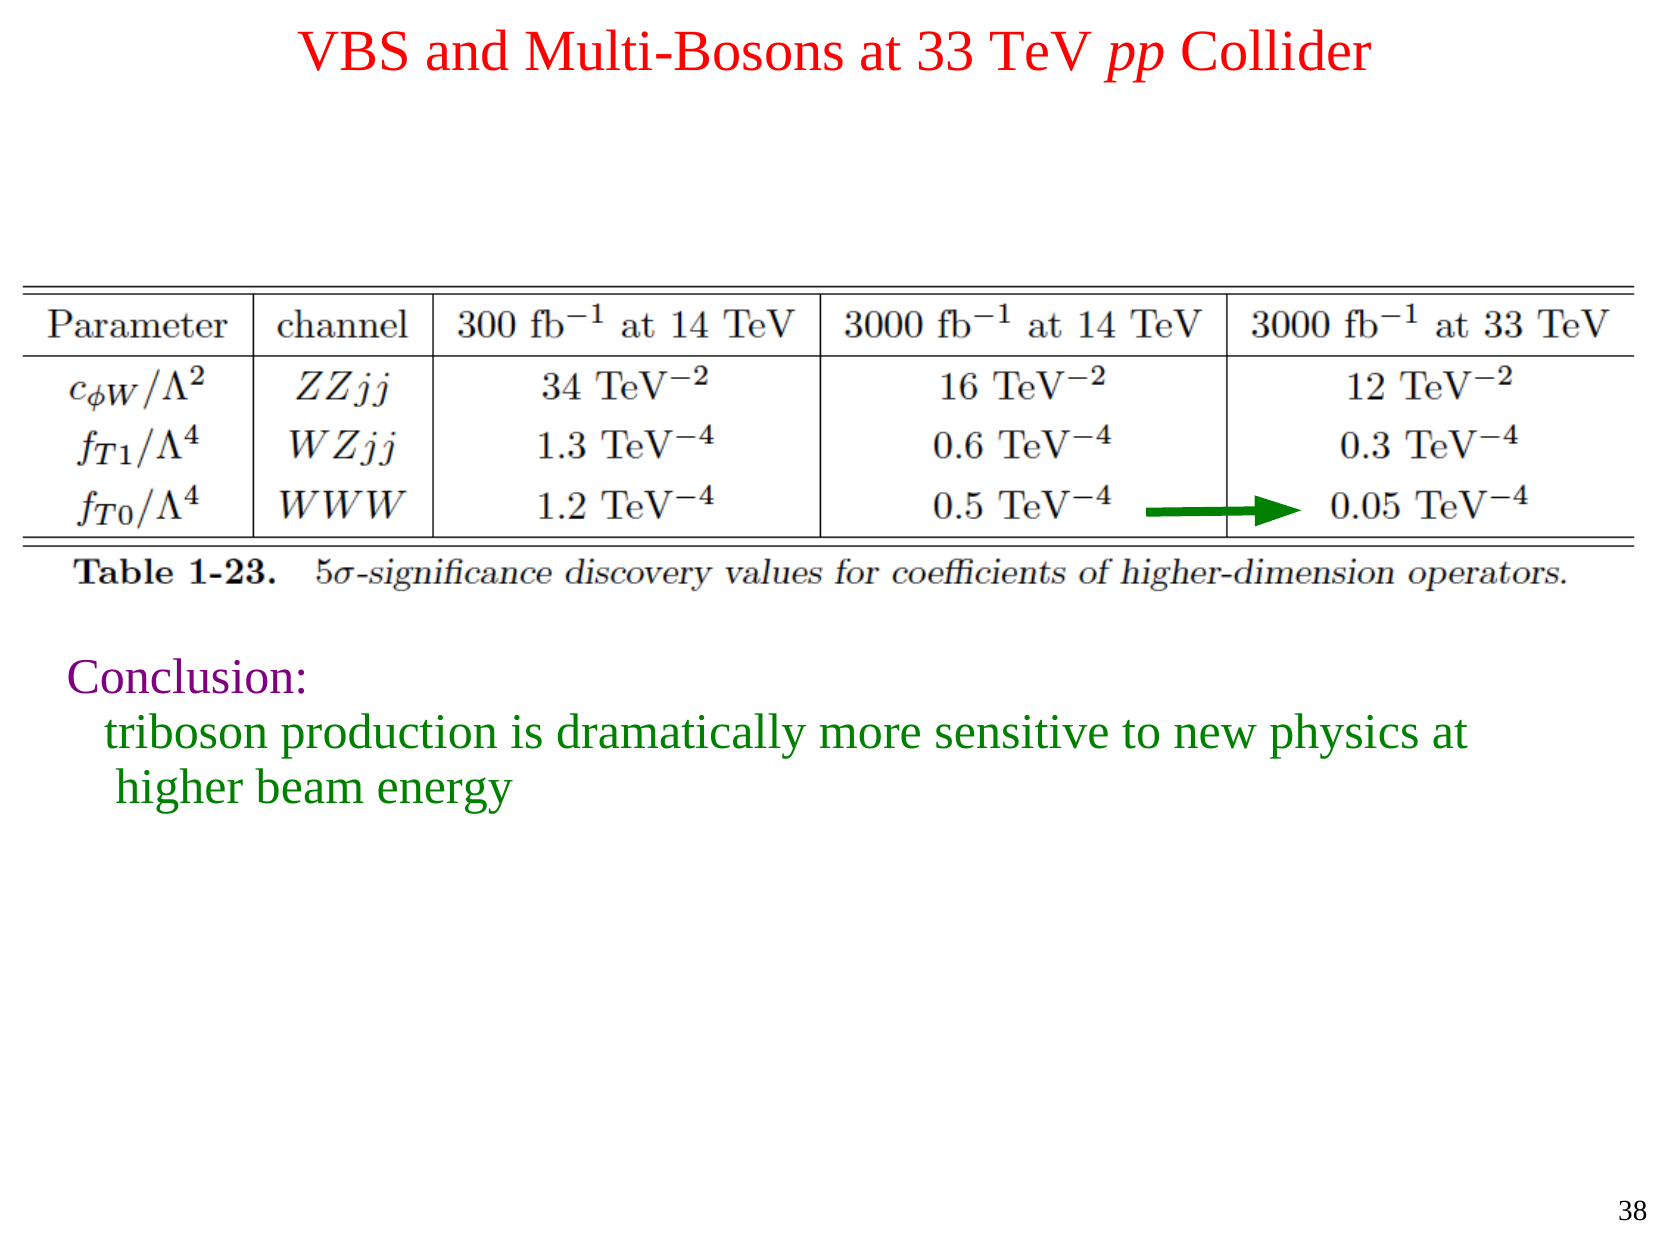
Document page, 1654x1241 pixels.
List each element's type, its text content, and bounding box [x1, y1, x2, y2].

text_box Conclusion: triboson production is dramatically more sensitive to new physics at higher beam energy [41, 648, 1480, 815]
title VBS and Multi-Bosons at 33 TeV pp Collider [128, 0, 1541, 144]
picture [1, 267, 1654, 606]
